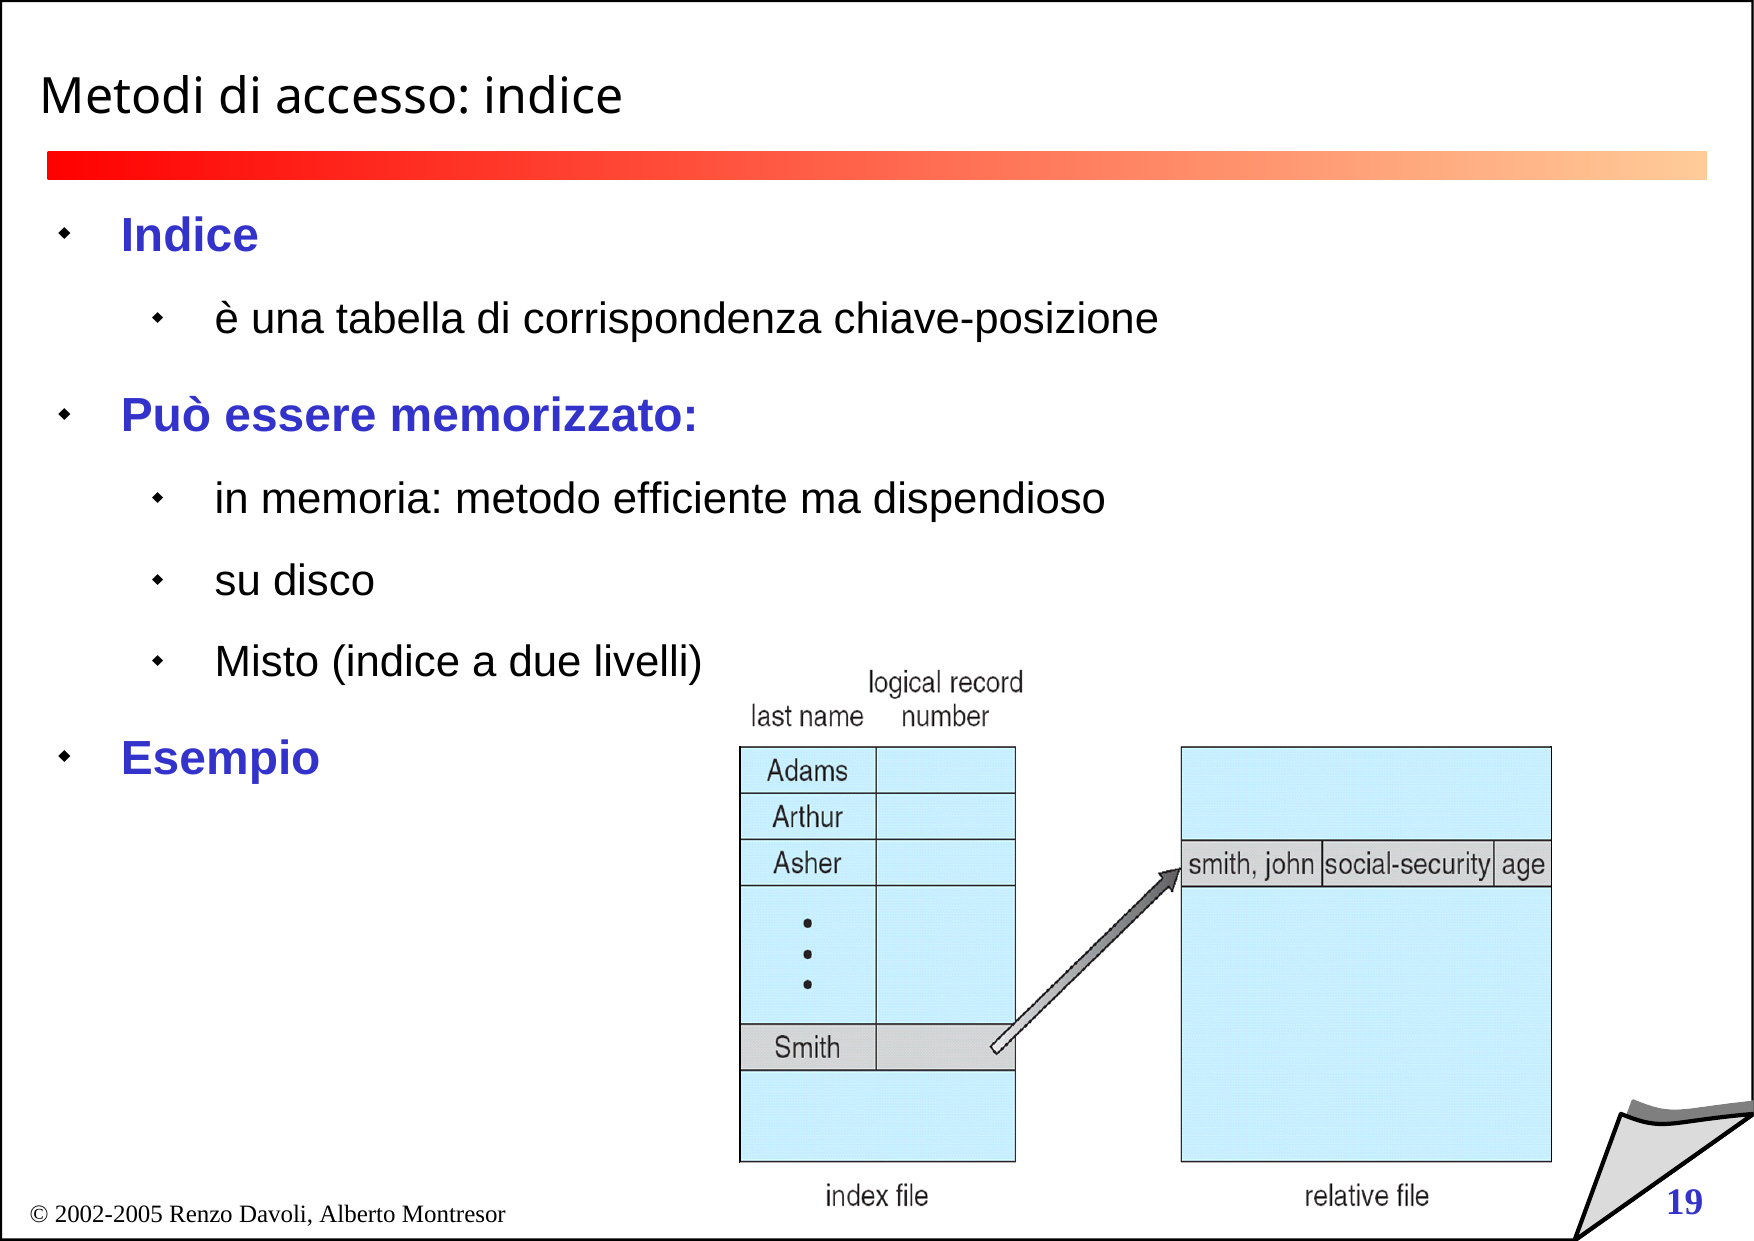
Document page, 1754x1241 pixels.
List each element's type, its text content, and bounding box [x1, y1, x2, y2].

picture [738, 663, 1552, 1211]
list Indice è una tabella di corrispondenza chiave-posizione Può essere memorizzato: in memoria: metodo efficiente ma dispendioso su disco Misto (indice a due livelli) Esempio [58, 206, 1695, 815]
text_box 9 [1469, 152, 1474, 179]
title Metodi di accesso: indice [40, 49, 1713, 144]
